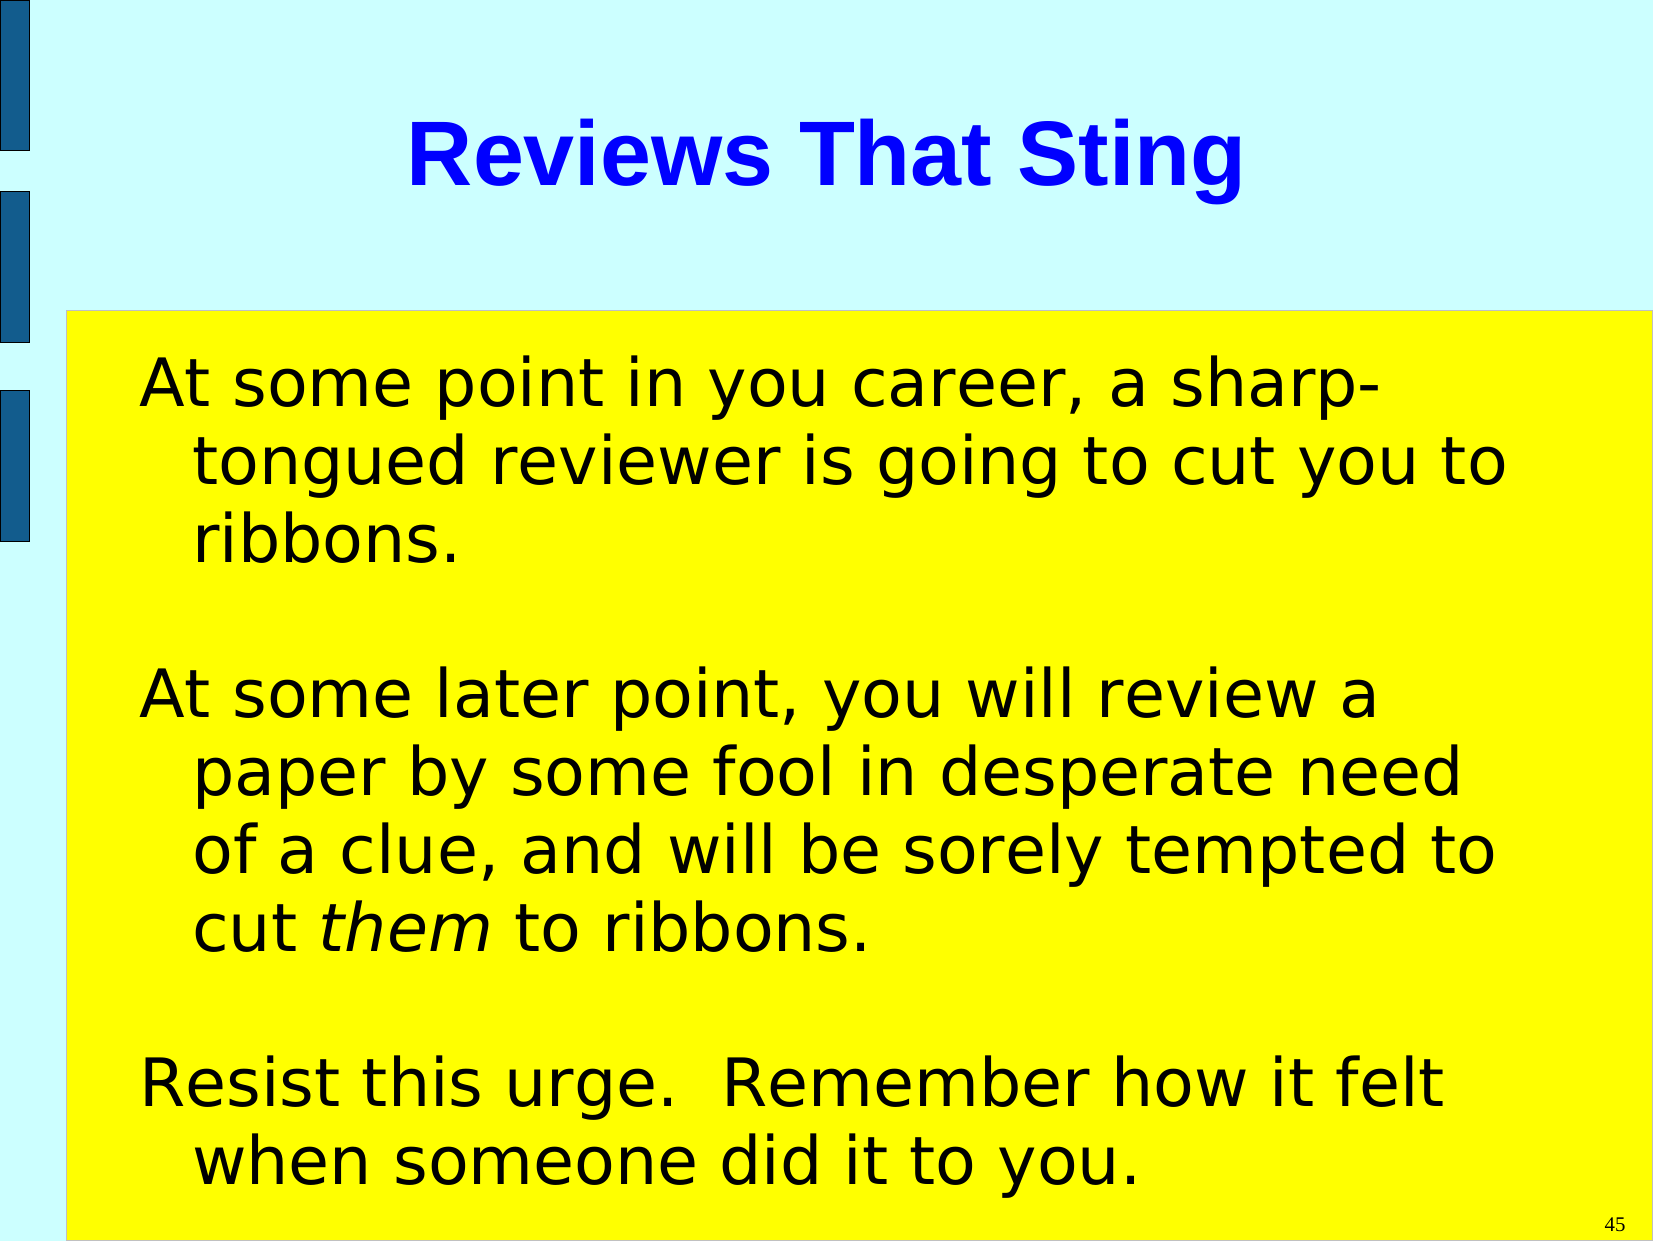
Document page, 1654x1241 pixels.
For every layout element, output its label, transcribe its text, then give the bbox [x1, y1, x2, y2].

list At some point in you career, a sharp-tongued reviewer is going to cut you to ribbons. At some later point, you will review a paper by some fool in desperate need of a clue, and will be sorely tempted to cut them to ribbons. Resist this urge. Remember how it felt when someone did it to you. [121, 344, 1534, 1201]
title Reviews That Sting [121, 49, 1534, 258]
